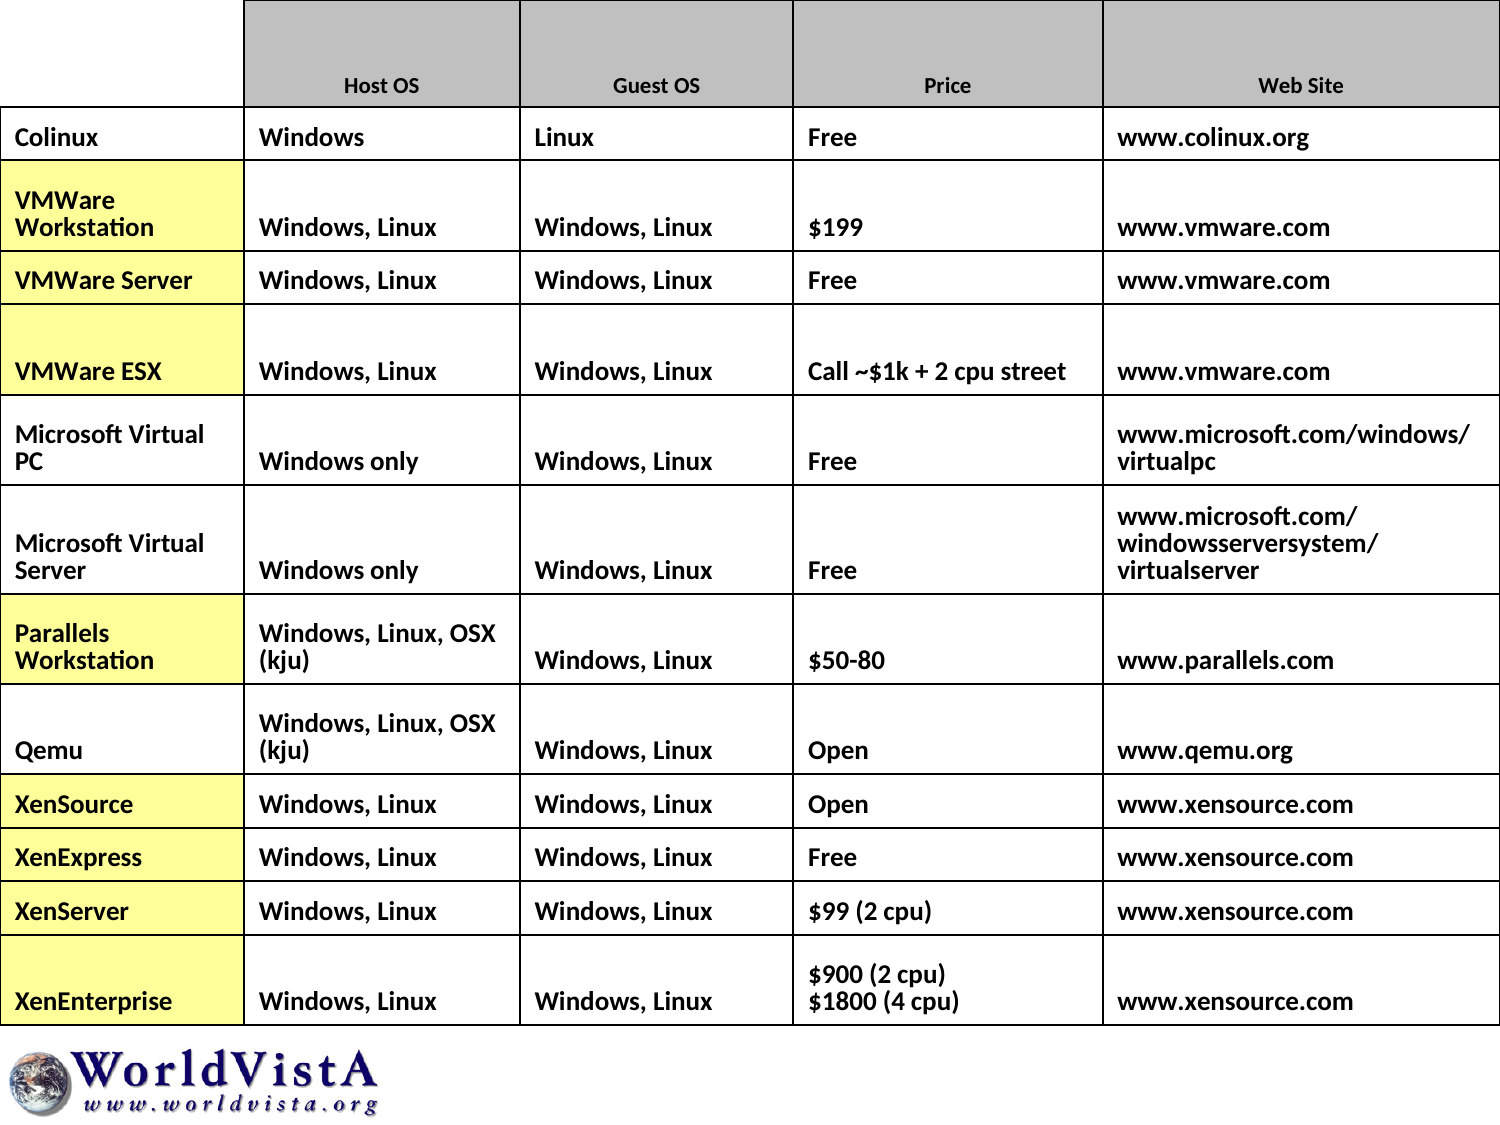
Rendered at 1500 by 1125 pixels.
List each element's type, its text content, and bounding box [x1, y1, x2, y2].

text_box Windows, Linux [521, 252, 792, 303]
text_box Windows, Linux [245, 882, 519, 934]
text_box Windows, Linux [521, 161, 792, 250]
text_box Windows, Linux [245, 936, 519, 1024]
text_box Windows, Linux [245, 305, 519, 394]
text_box Windows, Linux [521, 775, 792, 827]
text_box Microsoft Virtual PC [1, 396, 243, 484]
picture [1, 1044, 417, 1123]
text_box www.colinux.org [1104, 108, 1499, 159]
text_box Windows, Linux [245, 775, 519, 827]
text_box Guest OS [521, 1, 792, 106]
text_box Linux [521, 108, 792, 159]
text_box Windows, Linux [521, 685, 792, 773]
text_box XenSource [1, 775, 243, 827]
text_box Free [794, 829, 1102, 880]
text_box www.vmware.com [1104, 252, 1499, 303]
text_box Colinux [1, 108, 243, 159]
text_box Windows only [245, 486, 519, 593]
text_box Windows, Linux [521, 486, 792, 593]
text_box Windows, Linux [521, 829, 792, 880]
text_box Windows [245, 108, 519, 159]
text_box Windows, Linux [521, 936, 792, 1024]
text_box Free [794, 486, 1102, 593]
text_box Free [794, 108, 1102, 159]
text_box XenServer [1, 882, 243, 934]
text_box www.xensource.com [1104, 882, 1499, 934]
text_box $199 [794, 161, 1102, 250]
text_box Free [794, 396, 1102, 484]
text_box Windows only [245, 396, 519, 484]
text_box www.qemu.org [1104, 685, 1499, 773]
text_box Open [794, 685, 1102, 773]
text_box [0, 1042, 1500, 1125]
text_box XenEnterprise [1, 936, 243, 1024]
text_box Windows, Linux [245, 829, 519, 880]
text_box Open [794, 775, 1102, 827]
text_box Free [794, 252, 1102, 303]
text_box Windows, Linux [521, 305, 792, 394]
text_box VMWare ESX [1, 305, 243, 394]
text_box Windows, Linux [245, 252, 519, 303]
text_box Windows, Linux, OSX (kju) [245, 685, 519, 773]
text_box Microsoft Virtual Server [1, 486, 243, 593]
text_box www.microsoft.com/windows/virtualpc [1104, 396, 1499, 484]
text_box VMWare Server [1, 252, 243, 303]
text_box $900 (2 cpu) $1800 (4 cpu) [794, 936, 1102, 1024]
text_box VMWare Workstation [1, 161, 243, 250]
text_box Windows, Linux [521, 595, 792, 683]
text_box Windows, Linux, OSX (kju) [245, 595, 519, 683]
text_box www.xensource.com [1104, 775, 1499, 827]
text_box XenExpress [1, 829, 243, 880]
text_box Call ~$1k + 2 cpu street [794, 305, 1102, 394]
text_box www.xensource.com [1104, 829, 1499, 880]
text_box $99 (2 cpu) [794, 882, 1102, 934]
text_box Windows, Linux [245, 161, 519, 250]
text_box Windows, Linux [521, 396, 792, 484]
text_box Web Site [1104, 1, 1499, 106]
text_box Windows, Linux [521, 882, 792, 934]
text_box Parallels Workstation [1, 595, 243, 683]
text_box $50-80 [794, 595, 1102, 683]
text_box www.microsoft.com/windowsserversystem/virtualserver [1104, 486, 1499, 593]
text_box Qemu [1, 685, 243, 773]
text_box www.xensource.com [1104, 936, 1499, 1024]
text_box www.vmware.com [1104, 305, 1499, 394]
text_box www.parallels.com [1104, 595, 1499, 683]
text_box www.vmware.com [1104, 161, 1499, 250]
text_box Host OS [245, 1, 519, 106]
text_box Price [794, 1, 1102, 106]
